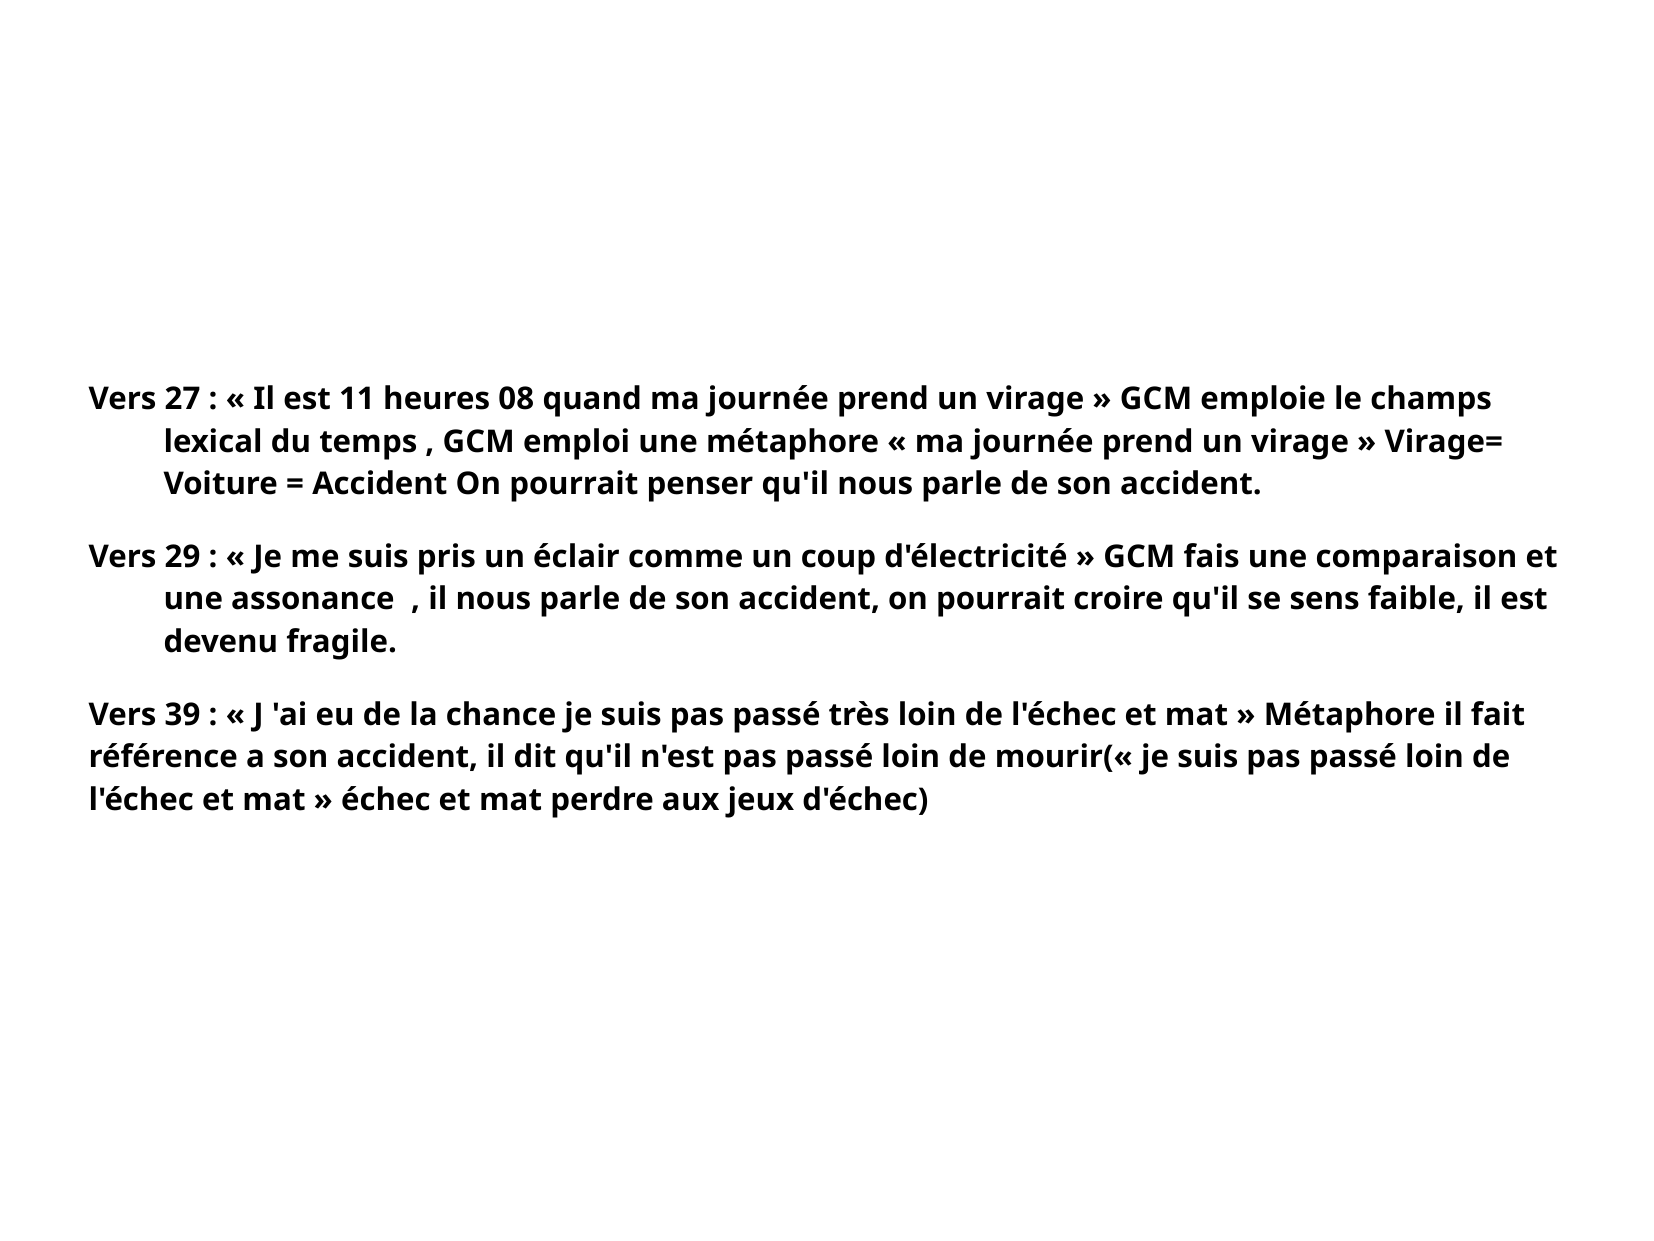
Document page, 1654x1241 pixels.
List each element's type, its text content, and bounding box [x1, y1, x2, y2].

list Vers 27 : « Il est 11 heures 08 quand ma journée prend un virage » GCM emploie le champs lexical du temps , GCM emploi une métaphore « ma journée prend un virage » Virage= Voiture = Accident On pourrait penser qu'il nous parle de son accident. Vers 29 : « Je me suis pris un éclair comme un coup d'électricité » GCM fais une comparaison et une assonance , il nous parle de son accident, on pourrait croire qu'il se sens faible, il est devenu fragile. Vers 39 : « J 'ai eu de la chance je suis pas passé très loin de l'échec et mat » Métaphore il fait référence a son accident, il dit qu'il n'est pas passé loin de mourir(« je suis pas passé loin de l'échec et mat » échec et mat perdre aux jeux d'échec) [88, 303, 1577, 1123]
